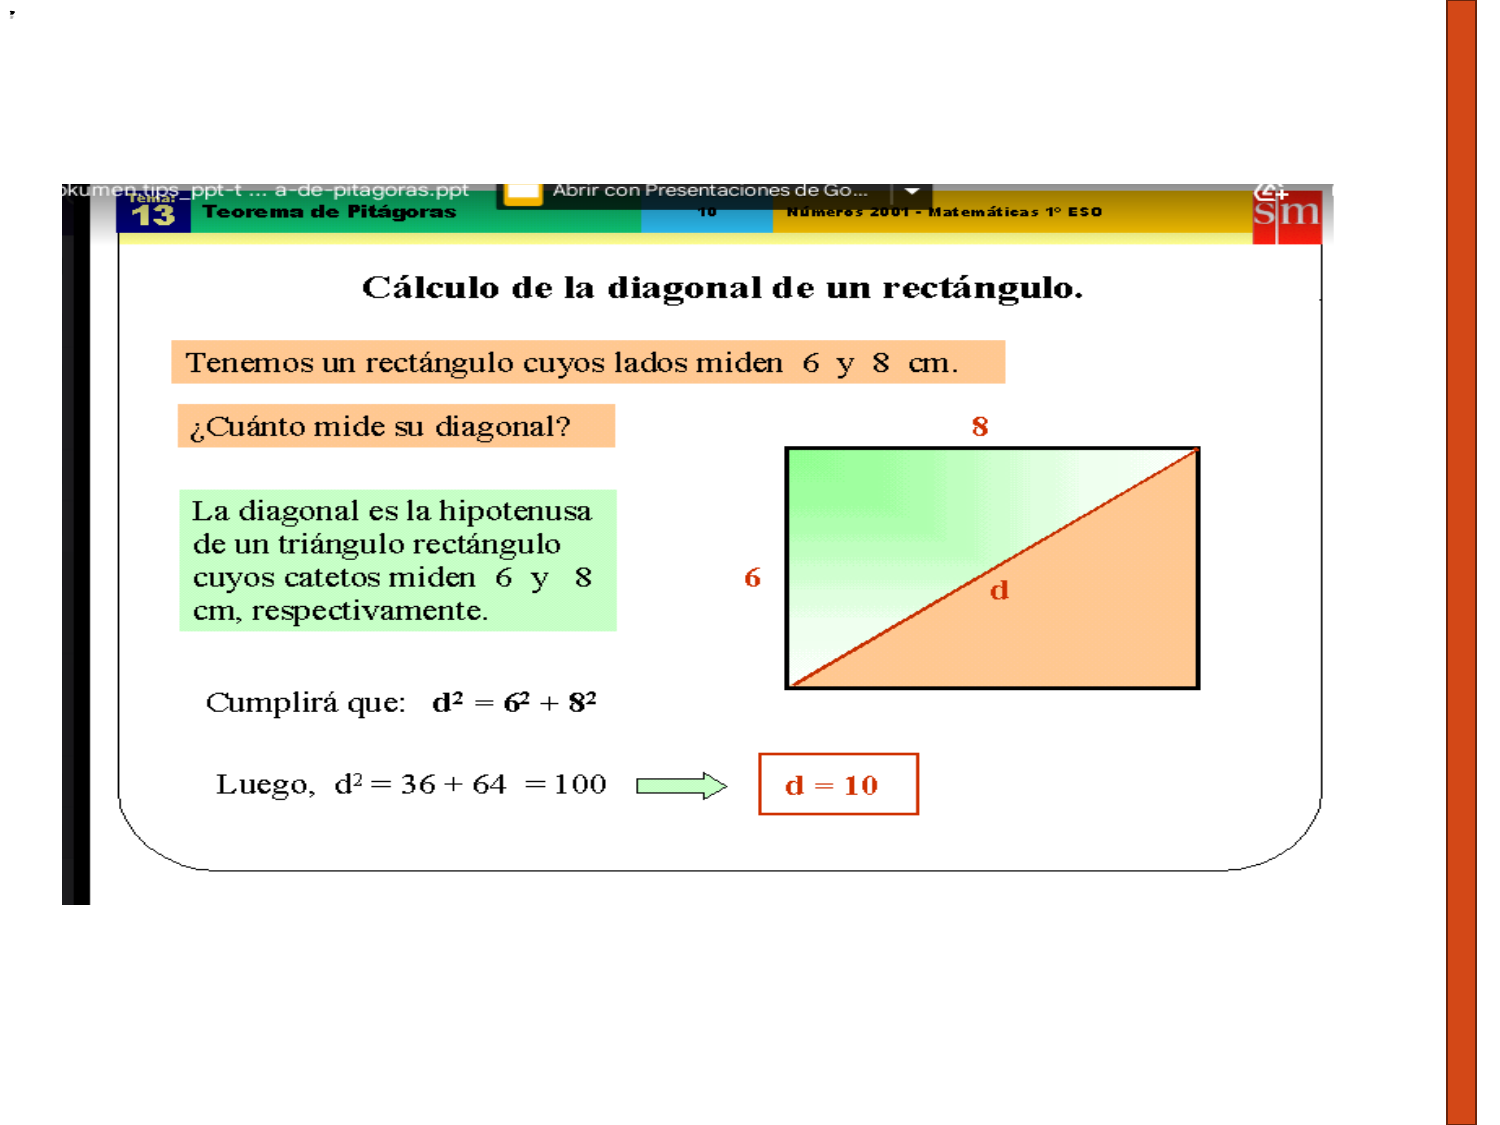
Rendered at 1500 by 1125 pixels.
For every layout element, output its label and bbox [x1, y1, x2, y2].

picture [62, 184, 1334, 905]
text_box [1446, 0, 1477, 1125]
